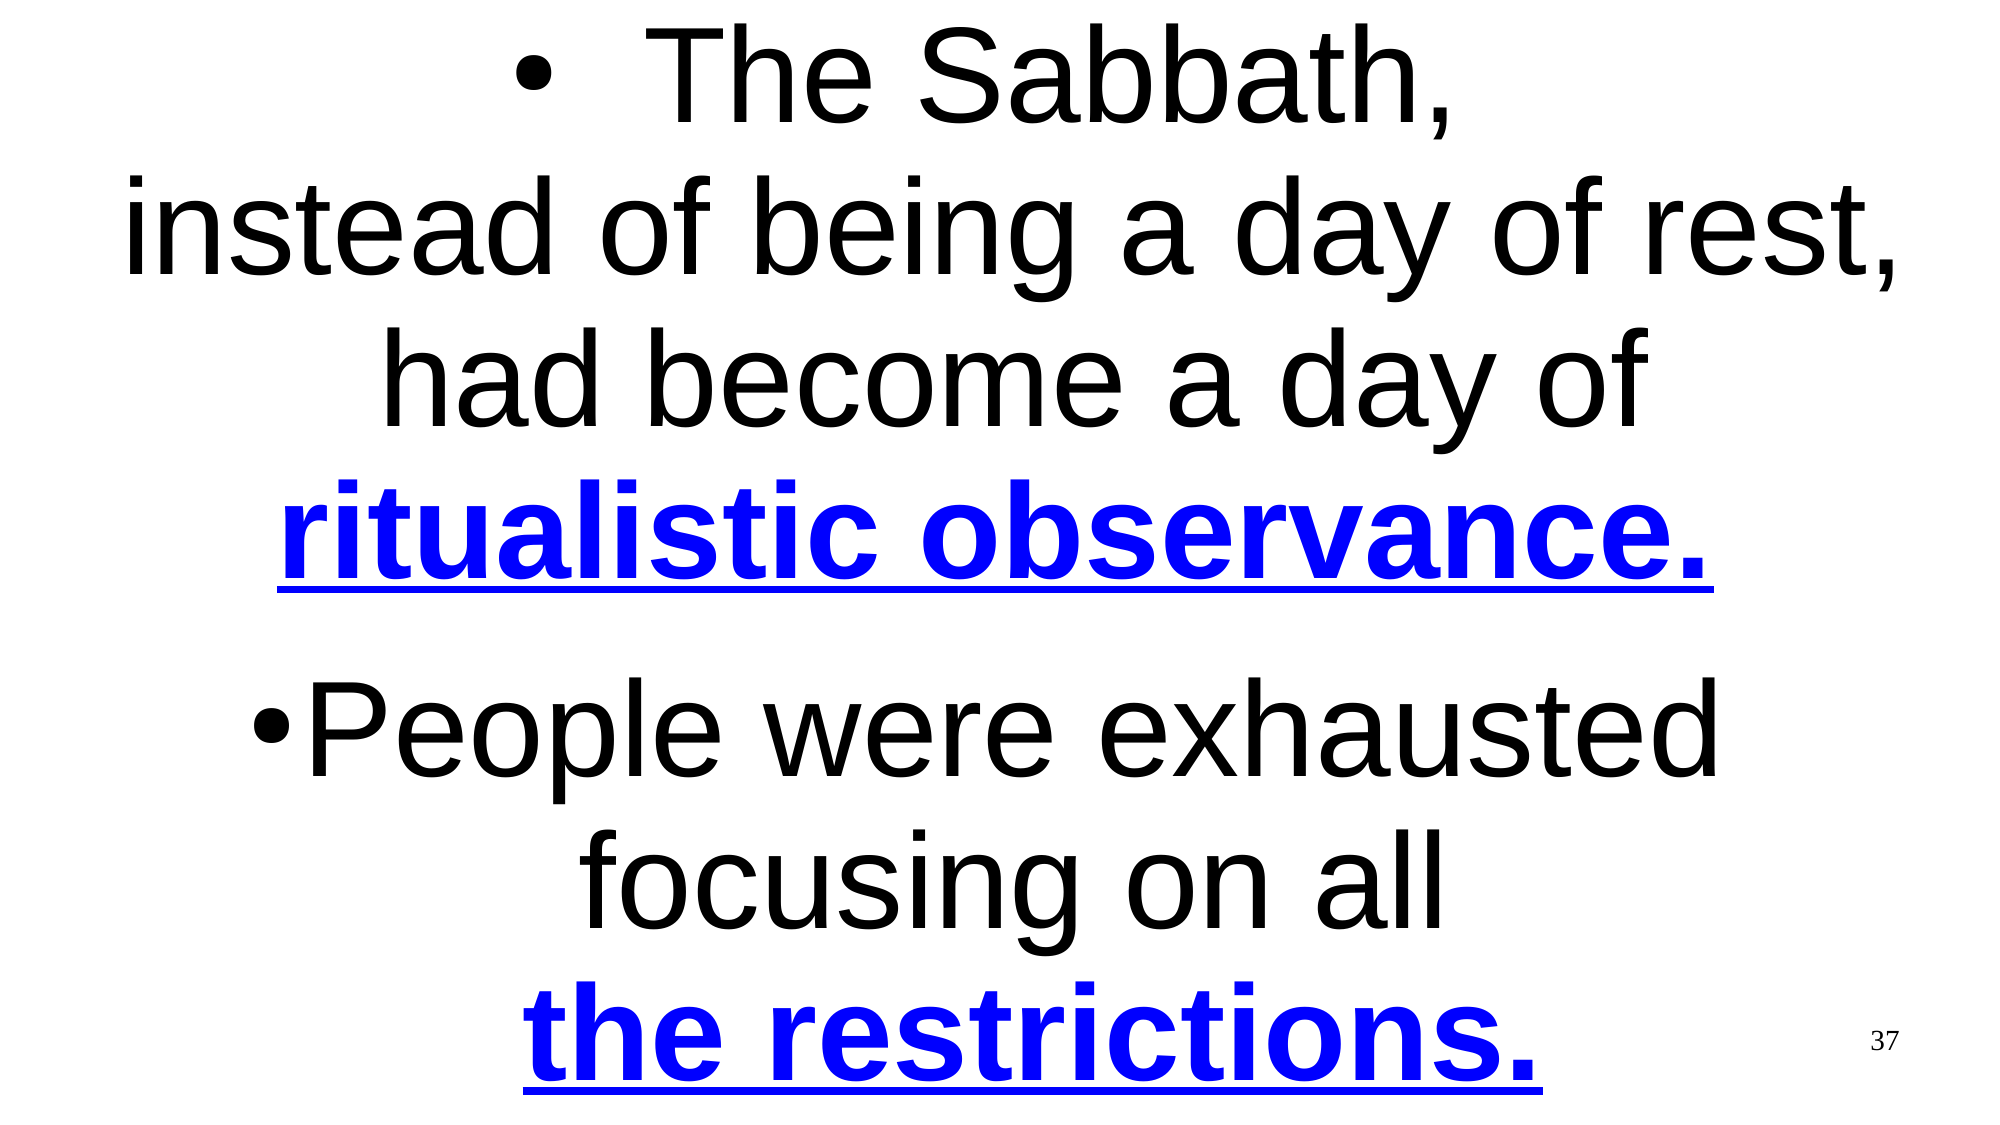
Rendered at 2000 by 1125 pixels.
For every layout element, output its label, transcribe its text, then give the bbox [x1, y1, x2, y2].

list The Sabbath, instead of being a day of rest, had become a day of ritualistic observance. People were exhausted focusing on all the restrictions. [0, 0, 1996, 1123]
